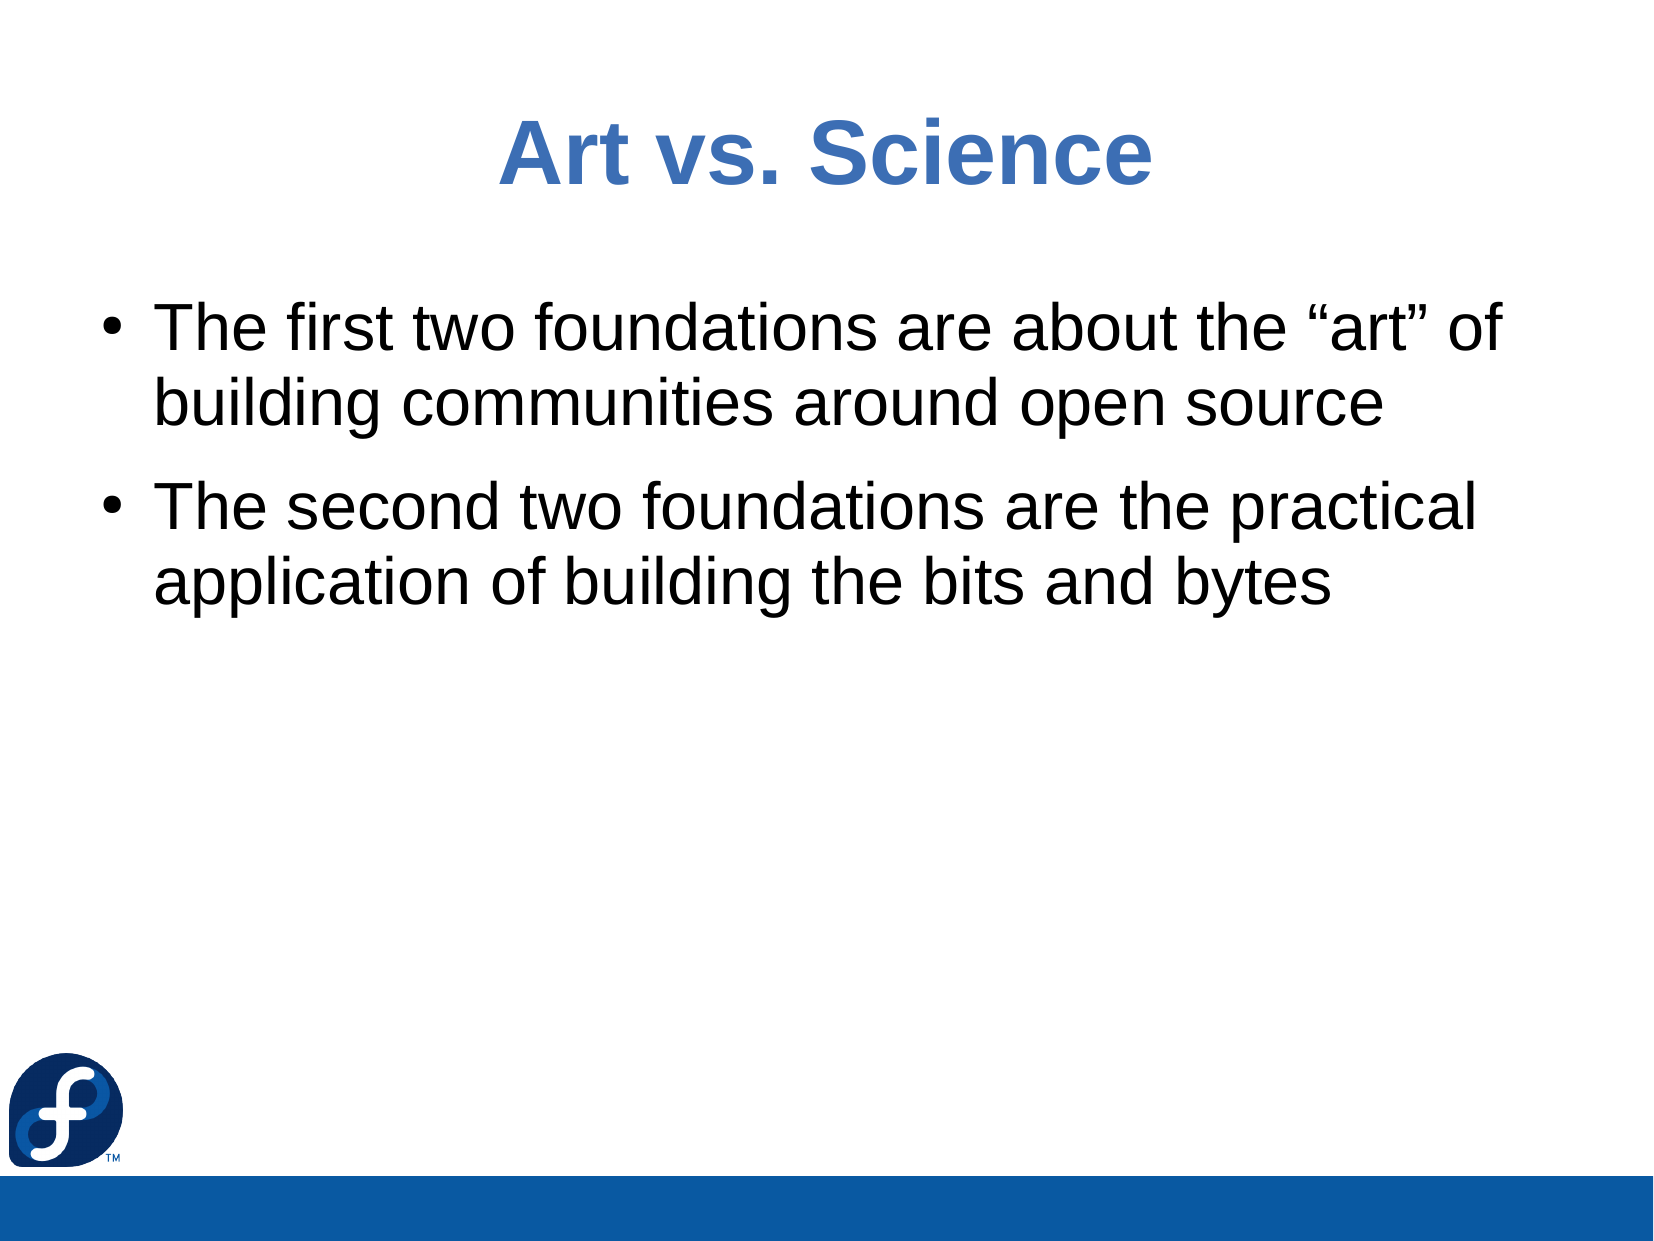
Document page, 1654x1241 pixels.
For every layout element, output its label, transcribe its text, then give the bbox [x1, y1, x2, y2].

picture [0, 1176, 1654, 1241]
title Art vs. Science [82, 49, 1571, 257]
list The first two foundations are about the “art” of building communities around open source The second two foundations are the practical application of building the bits and bytes [82, 290, 1571, 1095]
picture [9, 1053, 123, 1167]
